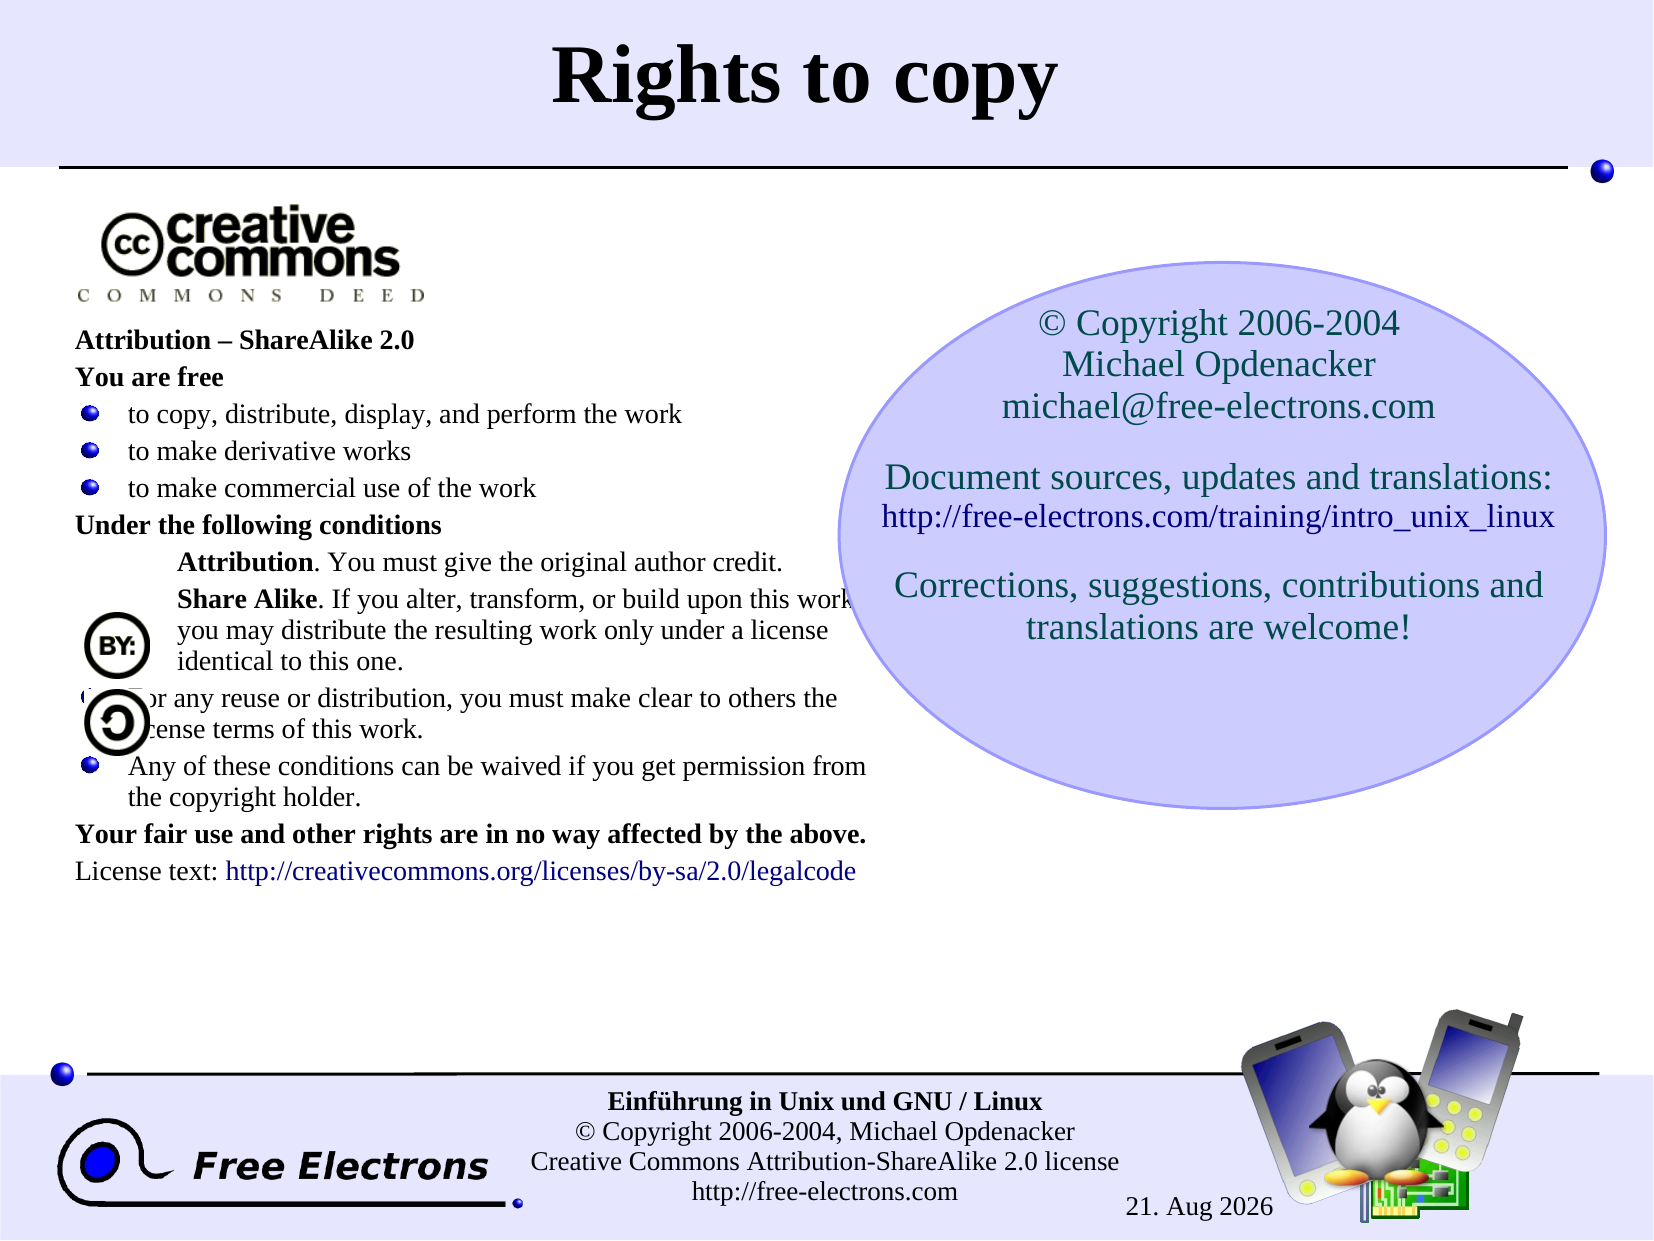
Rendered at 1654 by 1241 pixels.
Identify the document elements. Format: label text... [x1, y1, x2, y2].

picture [78, 204, 424, 303]
picture [84, 612, 150, 679]
text_box [839, 440, 863, 631]
title Rights to copy [60, 12, 1551, 138]
list Attribution – ShareAlike 2.0 You are free to copy, distribute, display, and perform the work to make derivative works to make commercial use of the work Under the following conditions Attribution. You must give the original author credit. Share Alike. If you alter, transform, or build upon this work, you may distribute the resulting work only under a license identical to this one. For any reuse or distribution, you must make clear to others the license terms of this work. Any of these conditions can be waived if you get permission from the copyright holder. Your fair use and other rights are in no way affected by the above. License text: http://creativecommons.org/licenses/by-sa/2.0/legalcode [56, 324, 884, 1053]
text_box [1557, 402, 1606, 669]
text_box [1025, 262, 1419, 301]
picture [50, 1107, 527, 1216]
text_box [947, 726, 1497, 809]
picture [84, 689, 150, 756]
list © Copyright 2006-2004 Michael Opdenacker michael@free-electrons.com Document sources, updates and translations: http://free-electrons.com/training/intro_unix_linux Corrections, suggestions, contributions and translations are welcome! [863, 301, 1557, 726]
picture [1225, 983, 1538, 1241]
